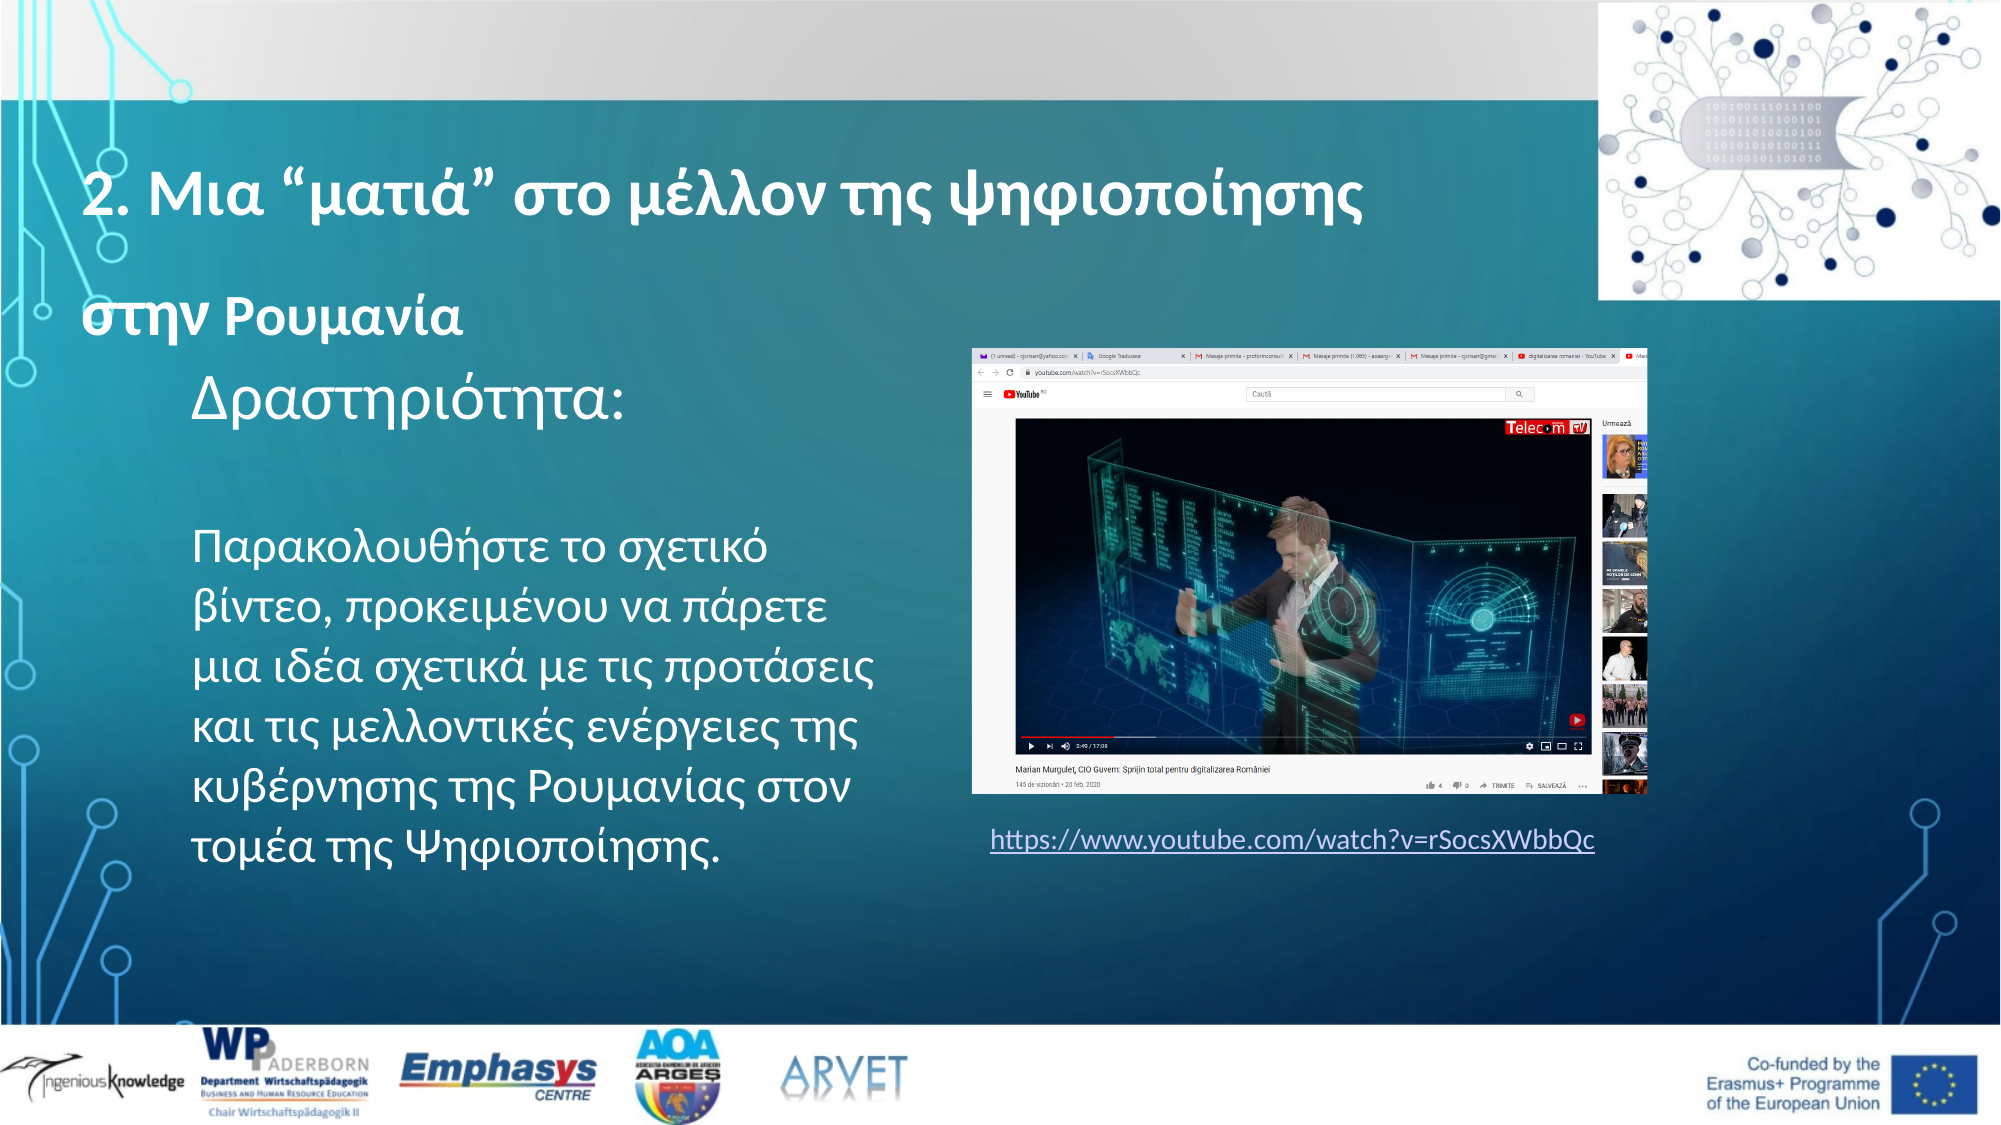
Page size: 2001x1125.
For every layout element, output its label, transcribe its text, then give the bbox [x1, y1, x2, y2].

text_box 2. Μια “ματιά” στο μέλλον της ψηφιοποίησης στην Ρουμανία [65, 100, 1492, 357]
text_box Δραστηριότητα: Παρακολουθήστε το σχετικό βίντεο, προκειμένου να πάρετε μια ιδέα σχετικά με τις προτάσεις και τις μελλοντικές ενέργειες της κυβέρνησης της Ρουμανίας στον τομέα της Ψηφιοποίησης. [177, 345, 902, 941]
text_box https://www.youtube.com/watch?v=rSocsXWbbQc [975, 813, 1611, 864]
picture [0, 0, 2001, 1125]
